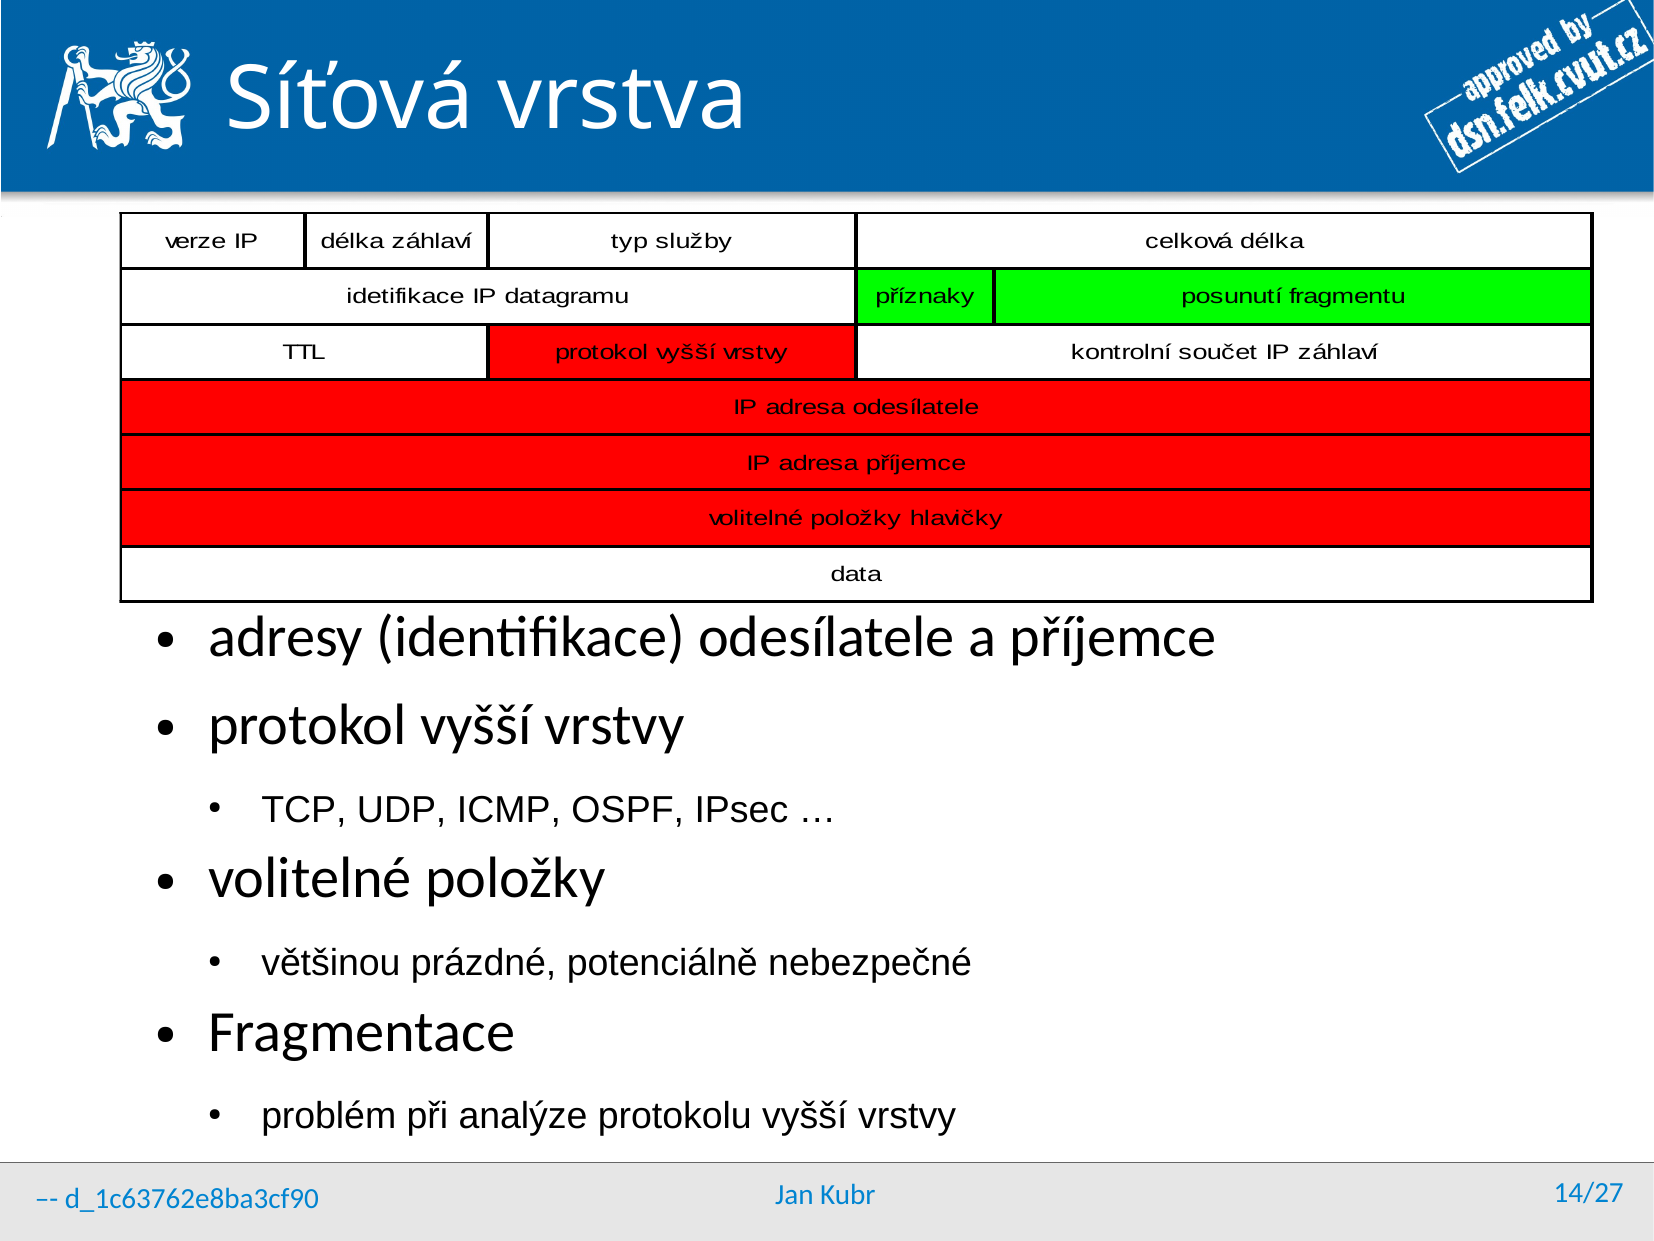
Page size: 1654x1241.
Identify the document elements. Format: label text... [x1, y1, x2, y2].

list adresy (identifikace) odesílatele a příjemce protokol vyšší vrstvy TCP, UDP, ICMP, OSPF, IPsec … volitelné položky většinou prázdné, potenciálně nebezpečné Fragmentace problém při analýze protokolu vyšší vrstvy [119, 612, 1607, 1172]
picture [1, 0, 1654, 217]
chart [119, 212, 1598, 604]
title Síťová vrstva [225, 0, 1426, 188]
